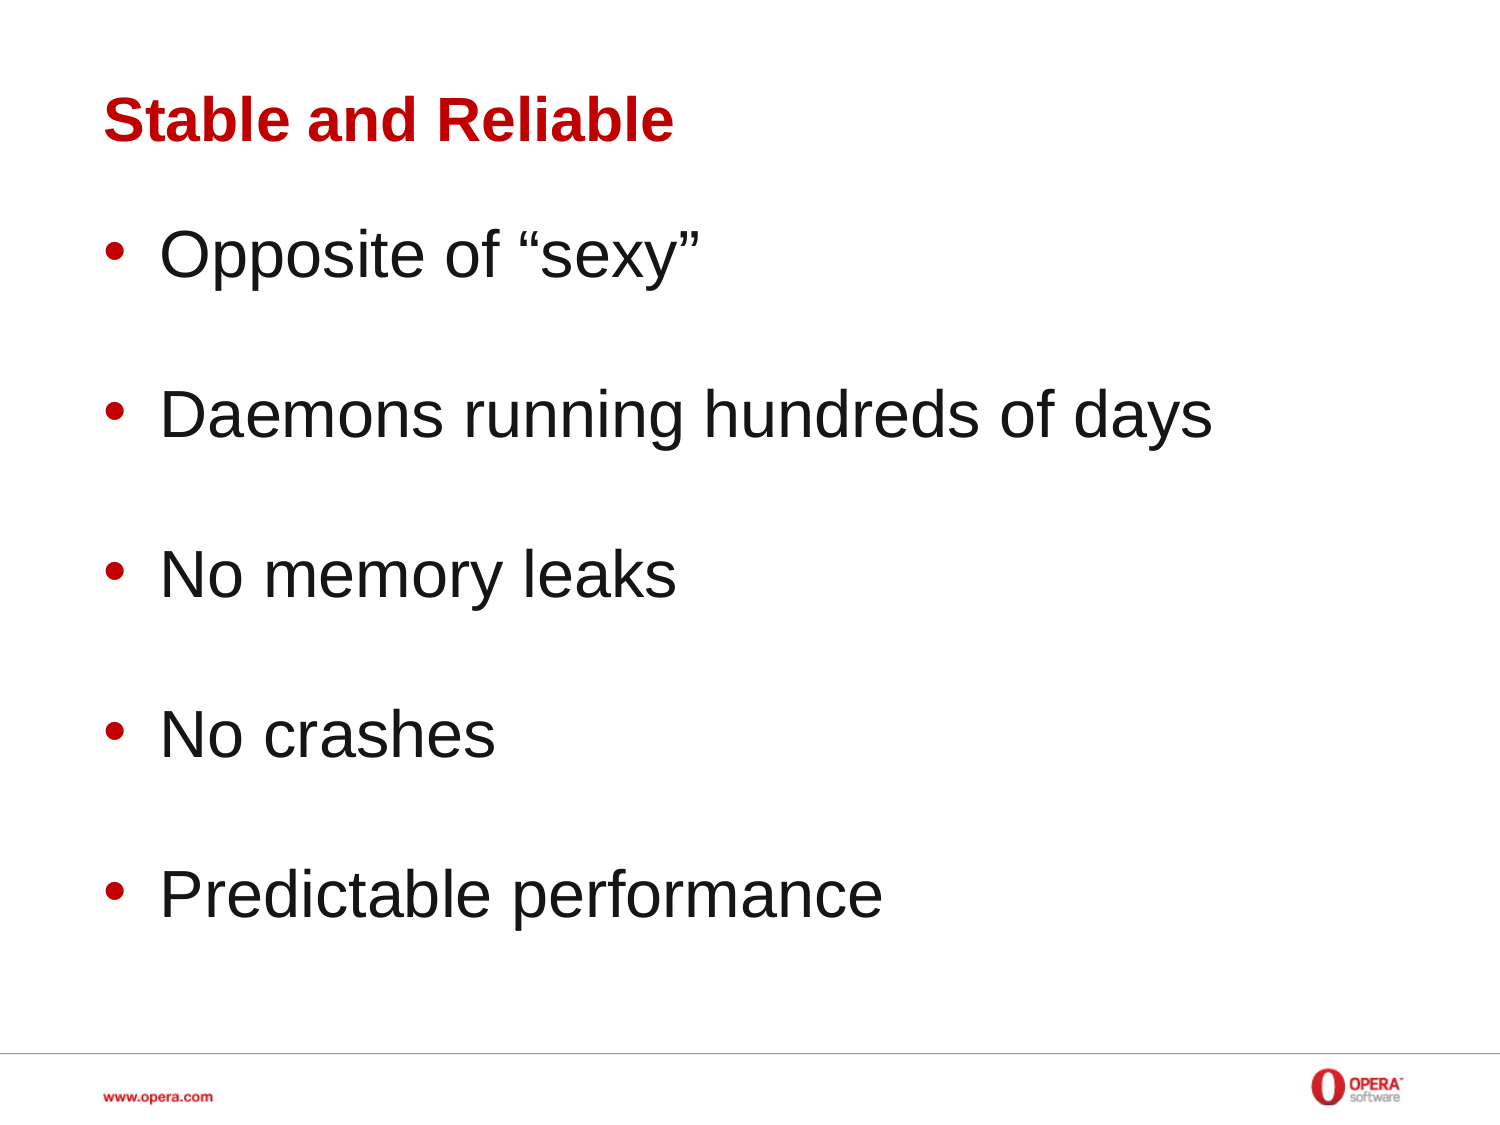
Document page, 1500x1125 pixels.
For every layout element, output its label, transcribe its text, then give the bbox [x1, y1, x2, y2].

title Stable and Reliable [88, 70, 1412, 162]
list Opposite of “sexy” Daemons running hundreds of days No memory leaks No crashes Predictable performance [88, 203, 1412, 939]
picture [0, 1053, 1500, 1123]
